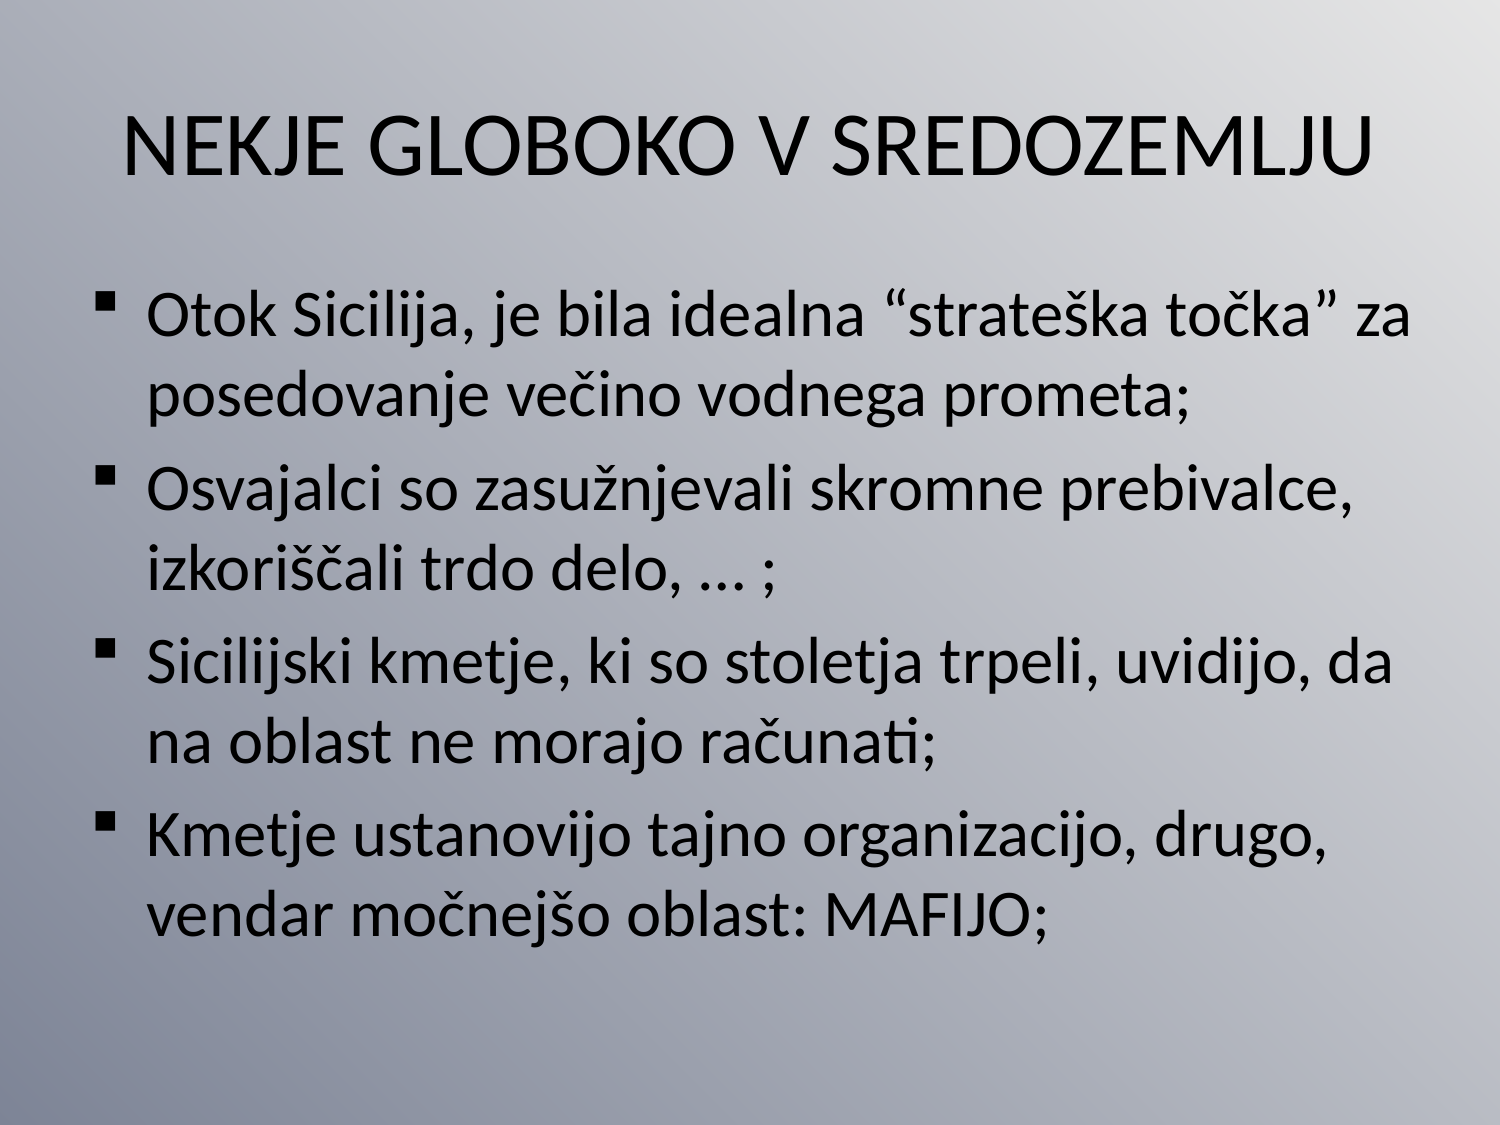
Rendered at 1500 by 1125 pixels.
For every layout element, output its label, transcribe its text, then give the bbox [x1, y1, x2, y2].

list Otok Sicilija, je bila idealna “strateška točka” za posedovanje večino vodnega prometa; Osvajalci so zasužnjevali skromne prebivalce, izkoriščali trdo delo, … ; Sicilijski kmetje, ki so stoletja trpeli, uvidijo, da na oblast ne morajo računati; Kmetje ustanovijo tajno organizacijo, drugo, vendar močnejšo oblast: MAFIJO; [75, 262, 1447, 1083]
title NEKJE GLOBOKO V SREDOZEMLJU [75, 45, 1425, 233]
